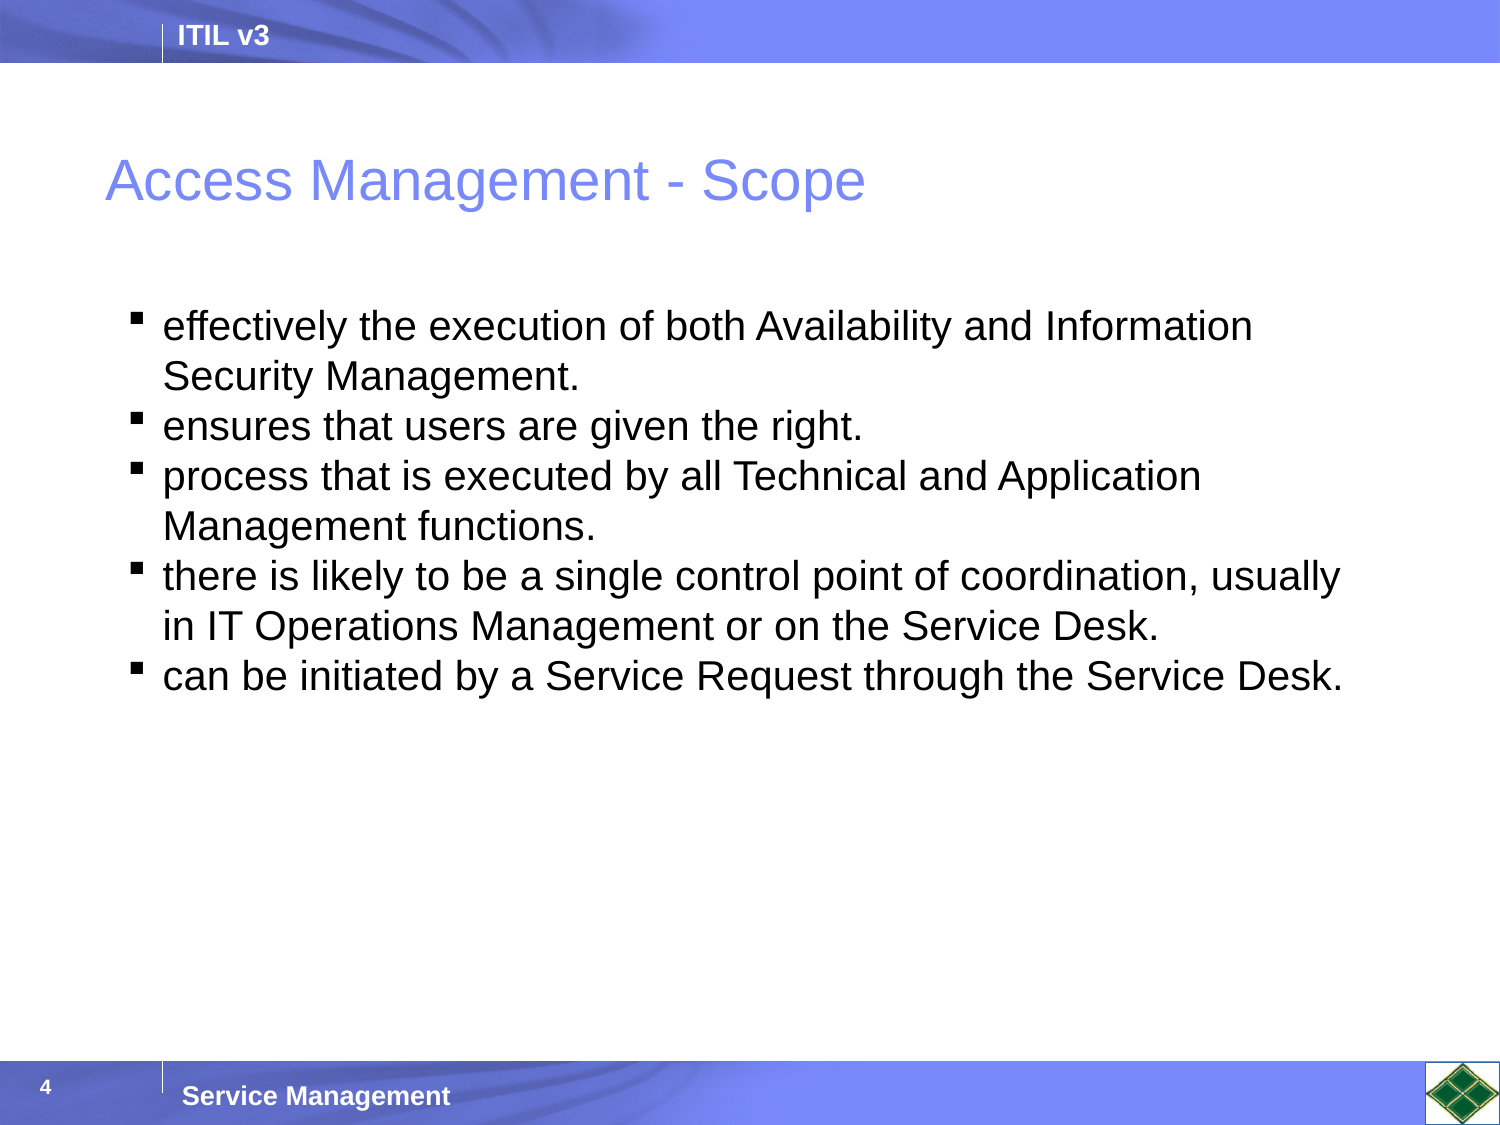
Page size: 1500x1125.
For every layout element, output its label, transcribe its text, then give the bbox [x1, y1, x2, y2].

text_box effectively the execution of both Availability and Information Security Management. ensures that users are given the right. process that is executed by all Technical and Application Management functions. there is likely to be a single control point of coordination, usually in IT Operations Management or on the Service Desk. can be initiated by a Service Request through the Service Desk. [112, 291, 1388, 932]
text_box <číslo> [25, 1066, 191, 1119]
picture [1426, 1063, 1499, 1124]
text_box Access Management - Scope [90, 121, 1443, 221]
picture [0, 1061, 1500, 1125]
picture [0, 0, 1500, 63]
